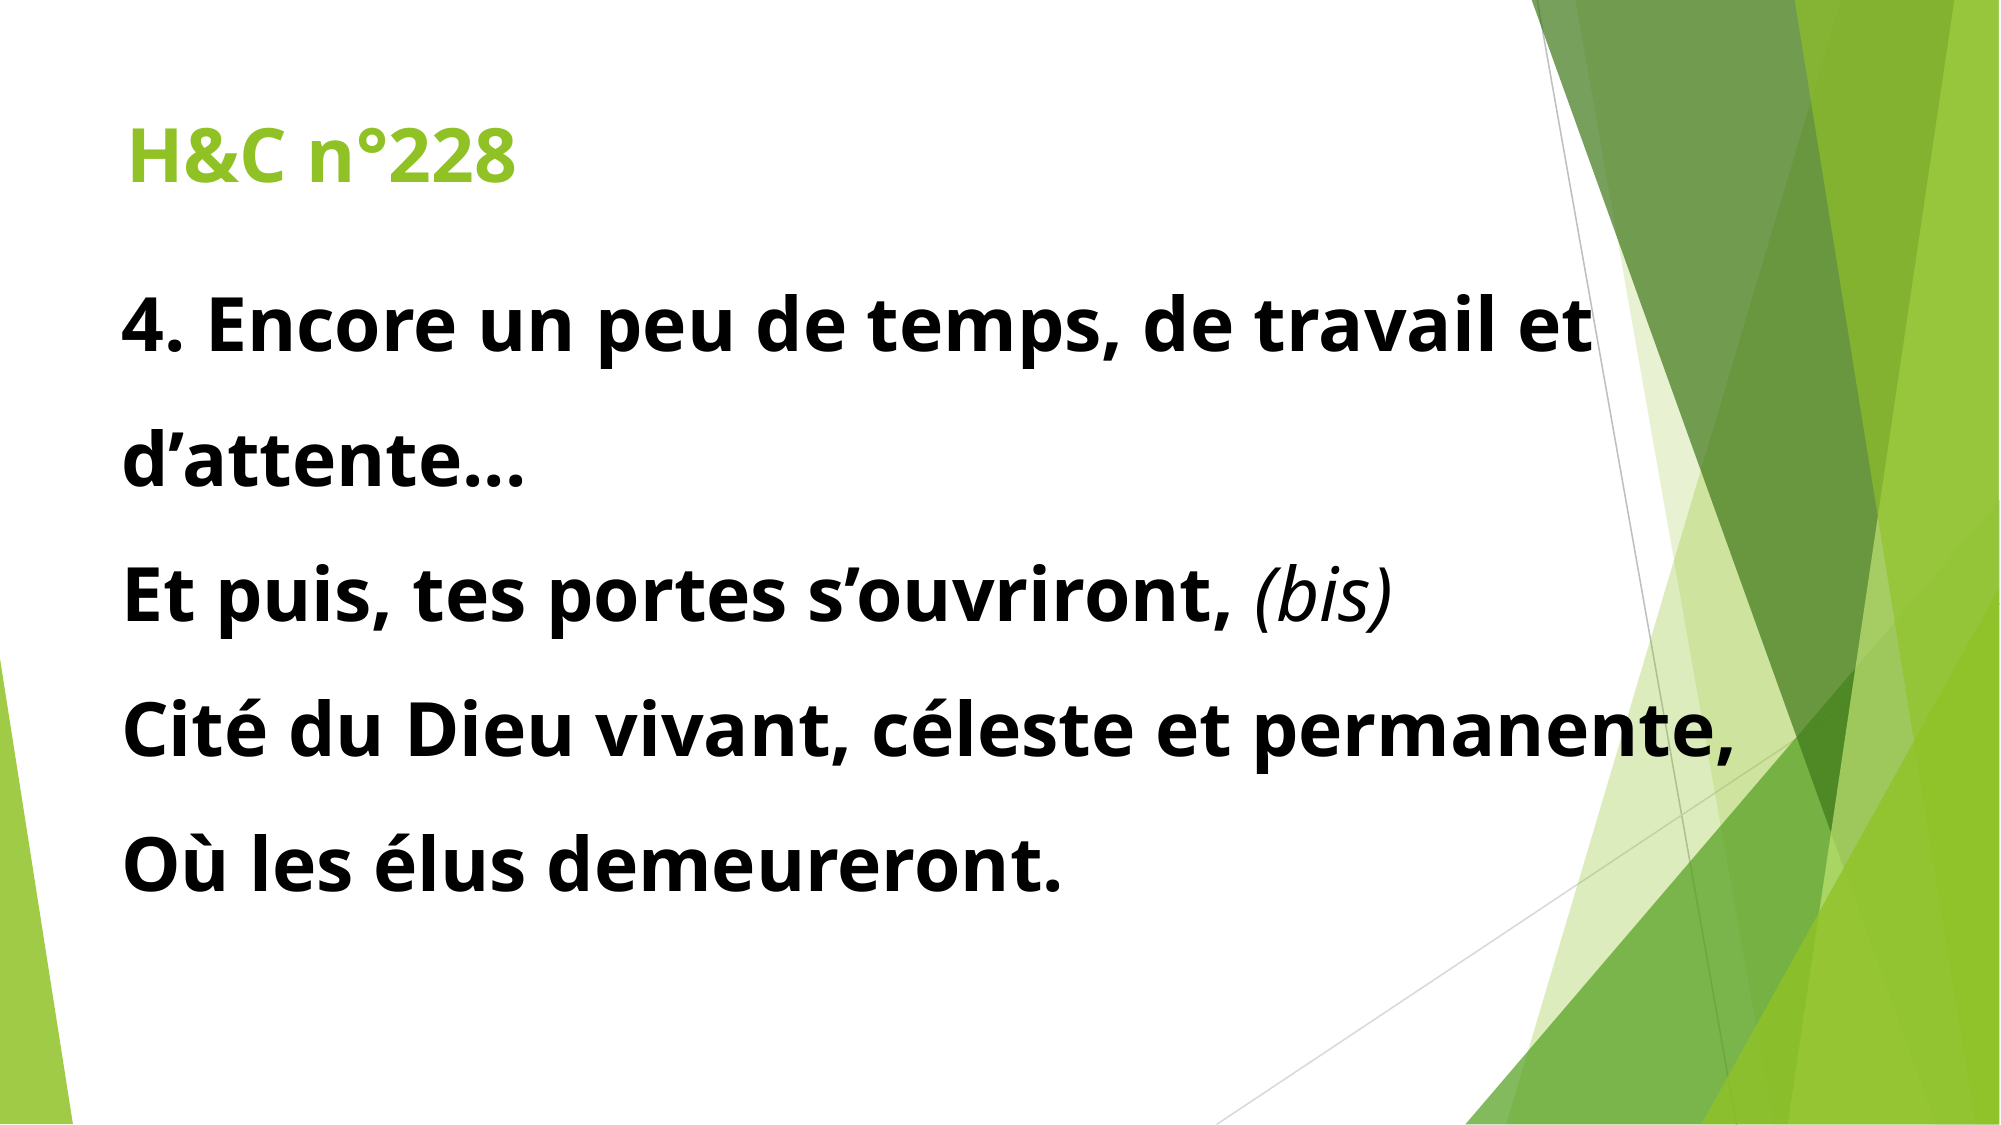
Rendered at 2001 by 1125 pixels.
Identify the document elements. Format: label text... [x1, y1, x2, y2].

text_box 4. Encore un peu de temps, de travail et d’attente... Et puis, tes portes s’ouvriront, (bis) Cité du Dieu vivant, céleste et permanente, Où les élus demeureront. [106, 224, 2001, 922]
text_box H&C n°228 [111, 99, 1522, 213]
